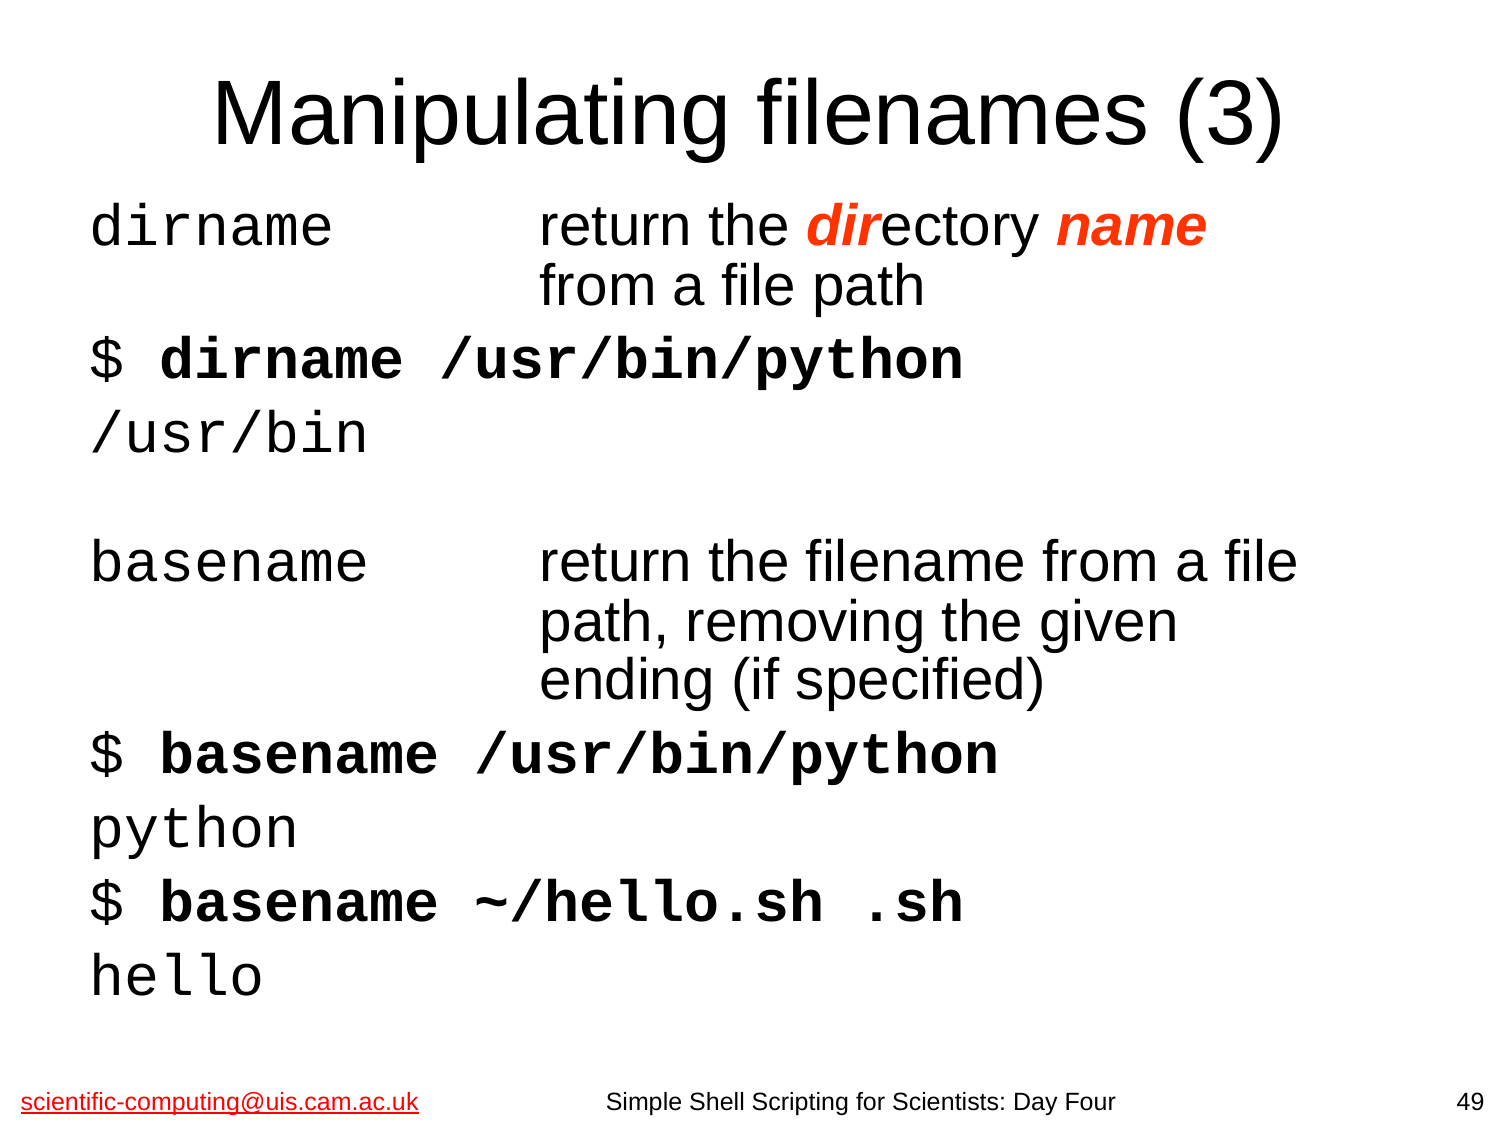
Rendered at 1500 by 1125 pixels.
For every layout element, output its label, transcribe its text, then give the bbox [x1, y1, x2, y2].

title Manipulating filenames (3) [50, 49, 1450, 176]
list dirname return the directory name from a file path $ dirname /usr/bin/python /usr/bin basename return the filename from a file path, removing the given ending (if specified) $ basename /usr/bin/python python $ basename ~/hello.sh .sh hello [75, 187, 1426, 1038]
